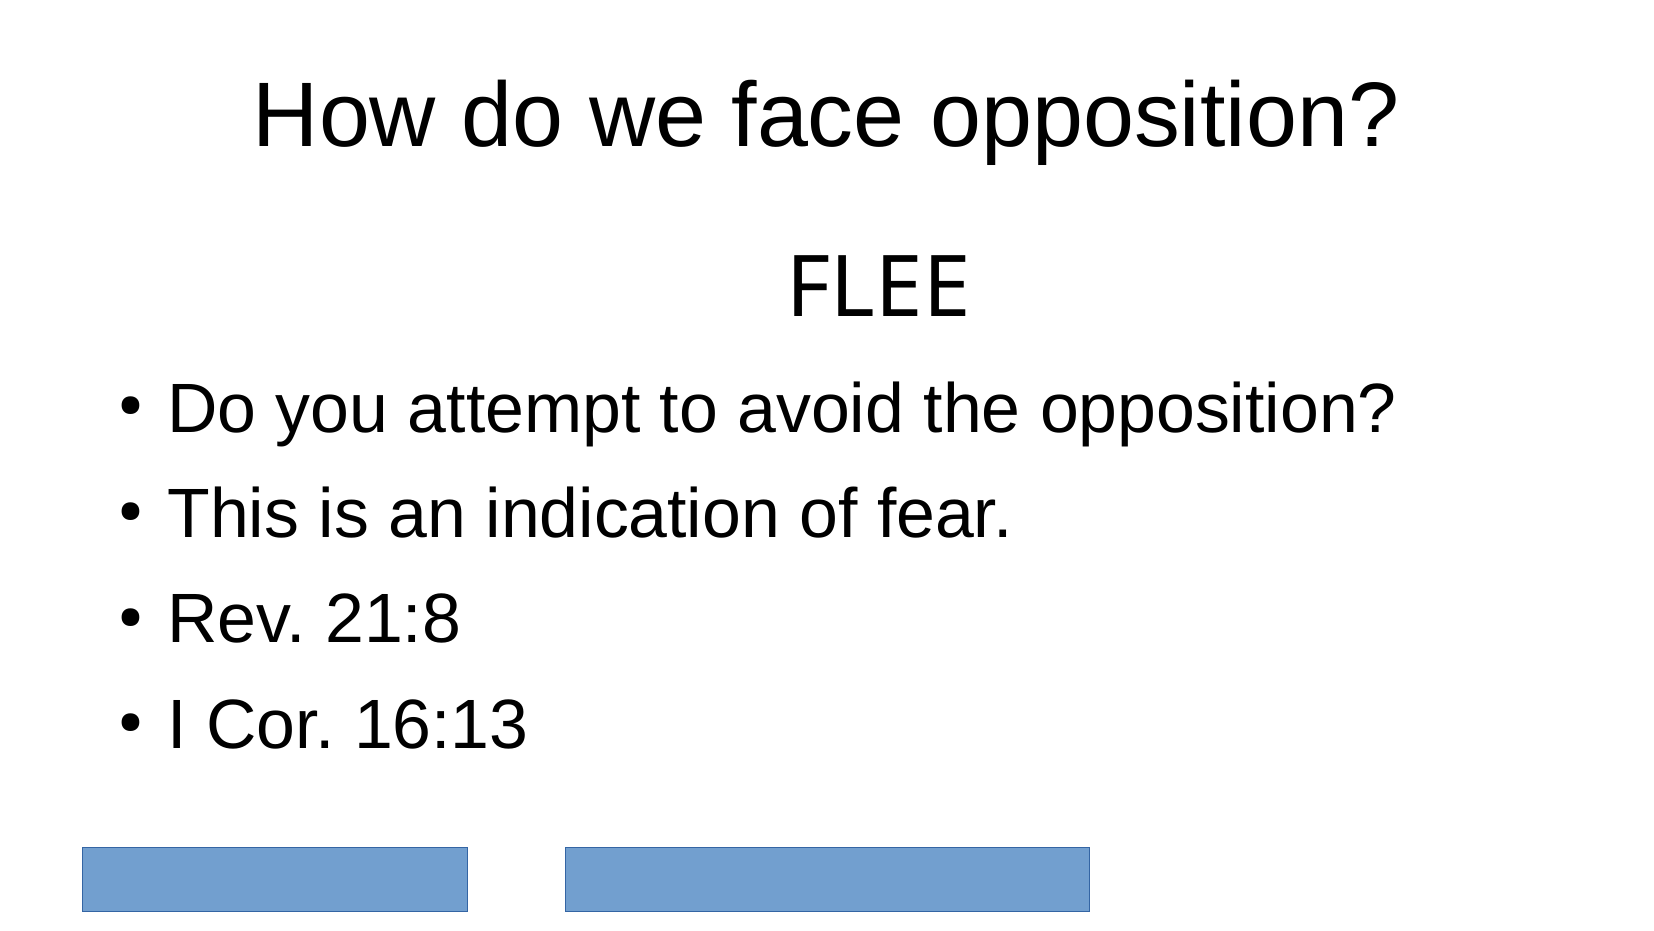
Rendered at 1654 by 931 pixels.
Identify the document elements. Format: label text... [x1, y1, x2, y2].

list FLEE Do you attempt to avoid the opposition? This is an indication of fear. Rev. 21:8 I Cor. 16:13 [101, 225, 1591, 765]
title How do we face opposition? [82, 37, 1571, 193]
